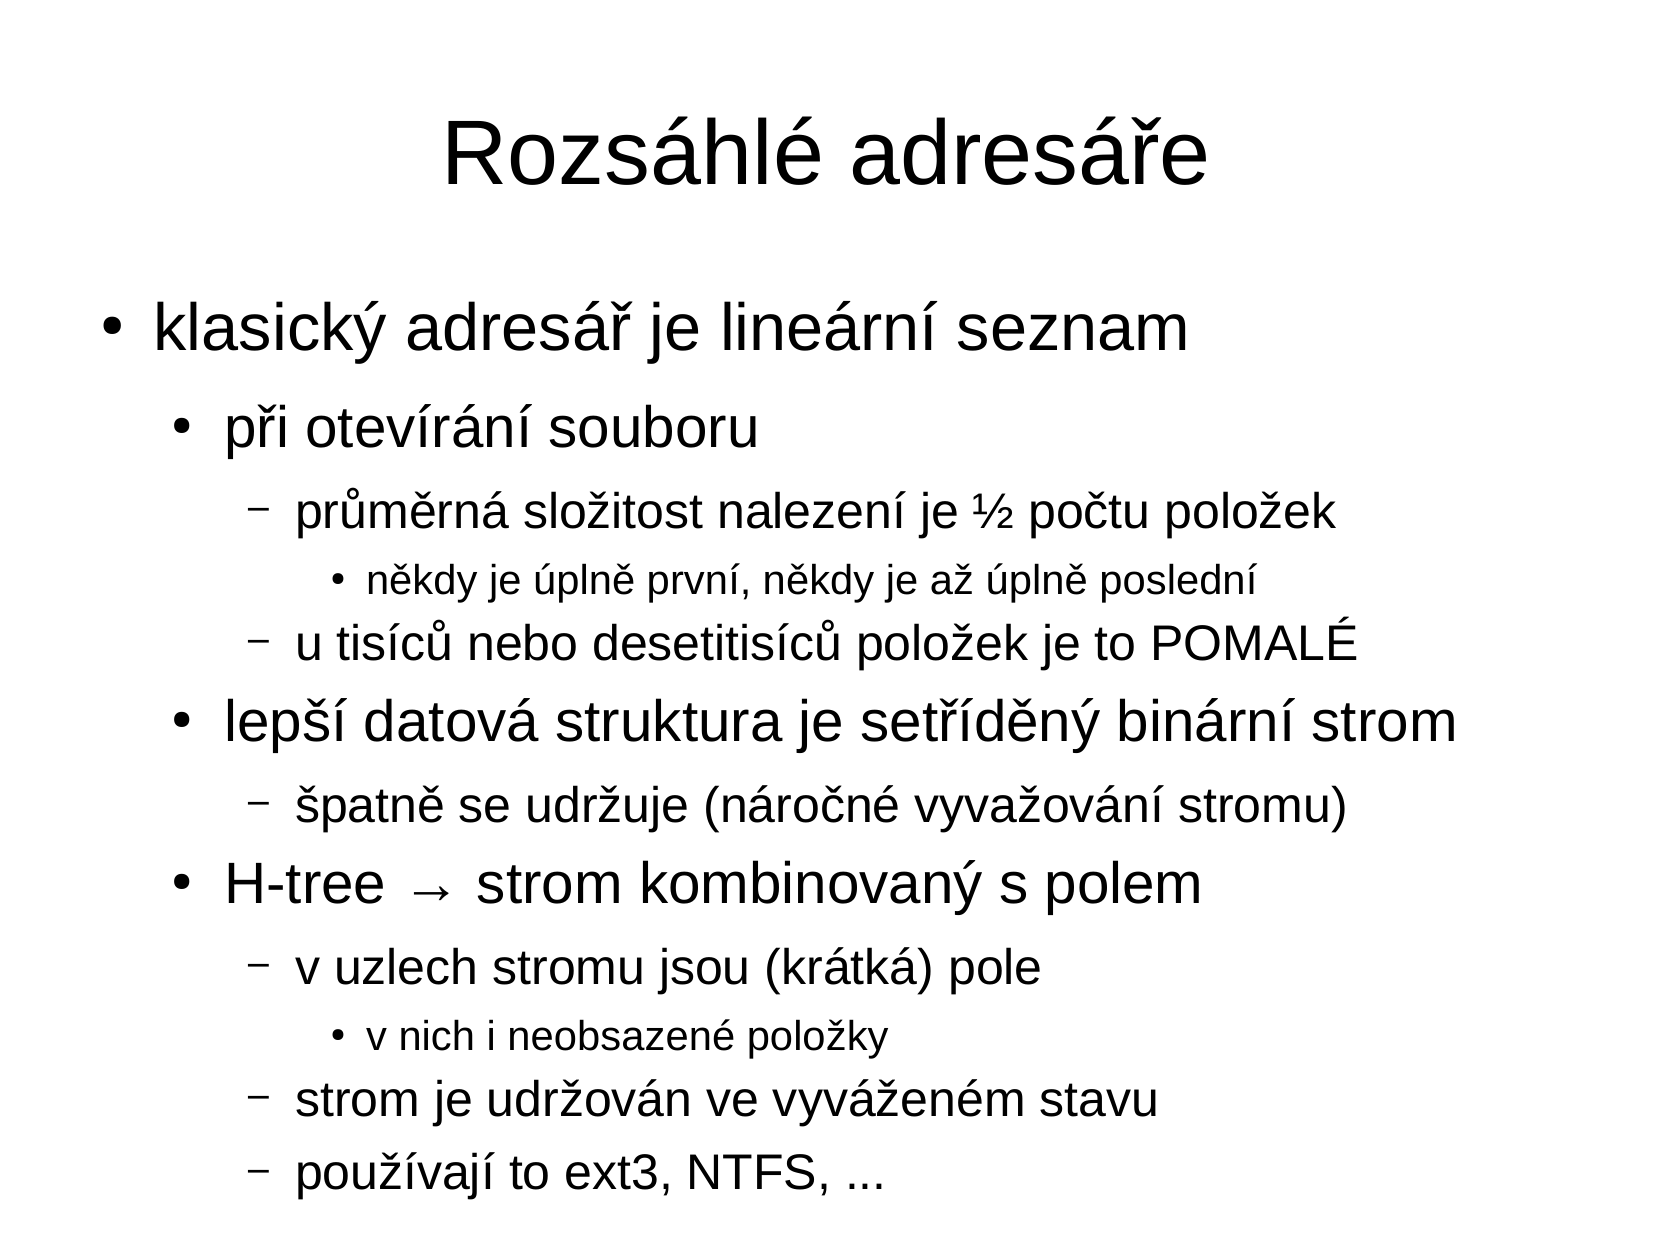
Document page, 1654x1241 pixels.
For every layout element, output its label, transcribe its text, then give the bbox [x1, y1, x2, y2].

list klasický adresář je lineární seznam při otevírání souboru průměrná složitost nalezení je ½ počtu položek někdy je úplně první, někdy je až úplně poslední u tisíců nebo desetitisíců položek je to POMALÉ lepší datová struktura je setříděný binární strom špatně se udržuje (náročné vyvažování stromu) H-tree → strom kombinovaný s polem v uzlech stromu jsou (krátká) pole v nich i neobsazené položky strom je udržován ve vyváženém stavu používají to ext3, NTFS, ... [82, 290, 1571, 1205]
title Rozsáhlé adresáře [82, 49, 1571, 257]
